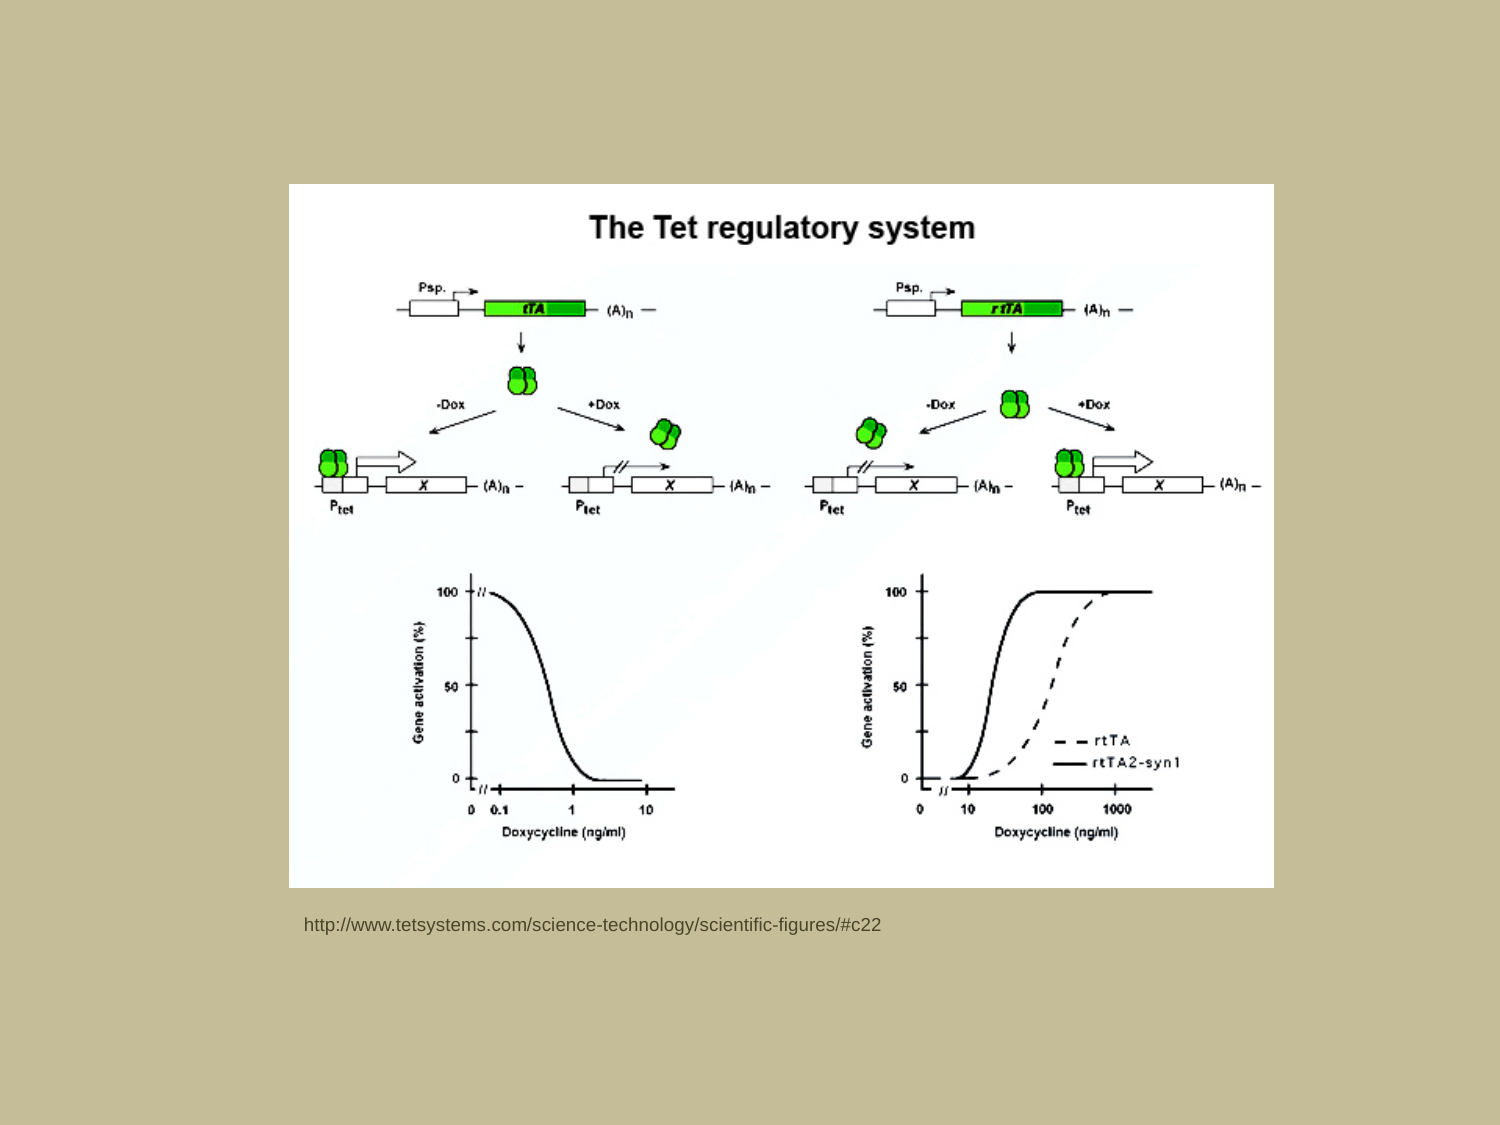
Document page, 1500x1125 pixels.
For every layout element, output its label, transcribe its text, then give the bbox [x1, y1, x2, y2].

picture [289, 184, 1274, 888]
text_box http://www.tetsystems.com/science-technology/scientific-figures/#c22 [289, 905, 1040, 943]
